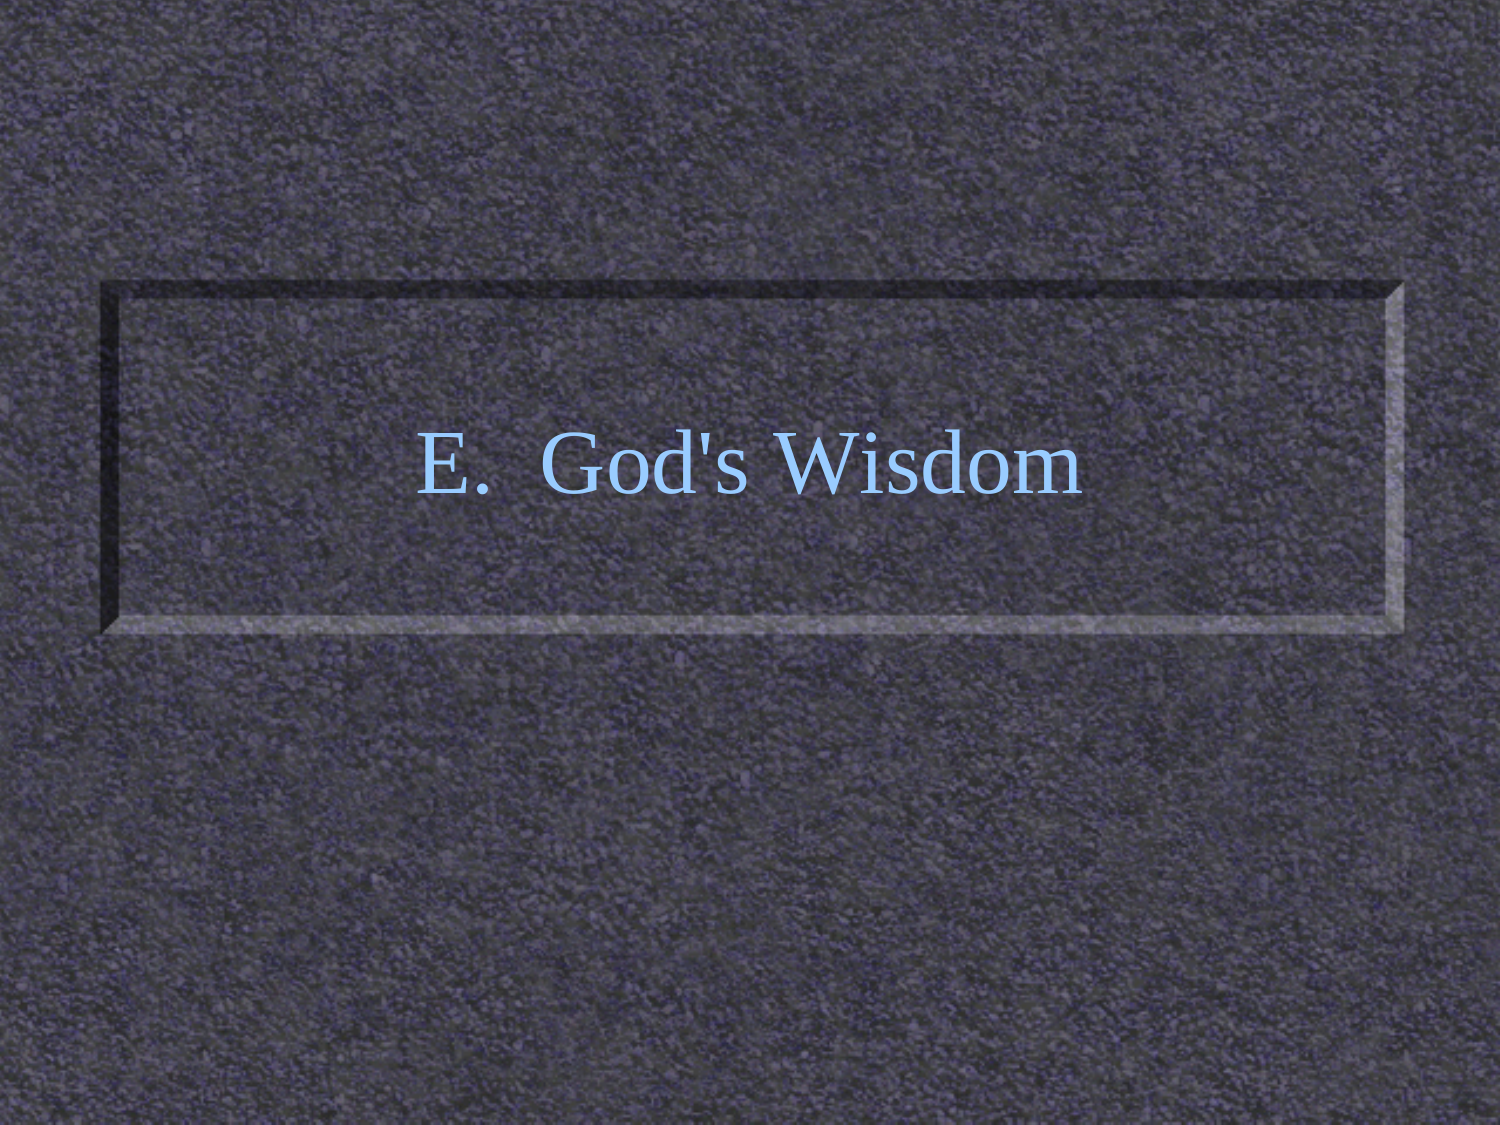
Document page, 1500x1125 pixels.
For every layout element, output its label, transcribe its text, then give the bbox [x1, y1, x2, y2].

title E. God's Wisdom [150, 337, 1351, 588]
picture [0, 0, 1500, 1125]
